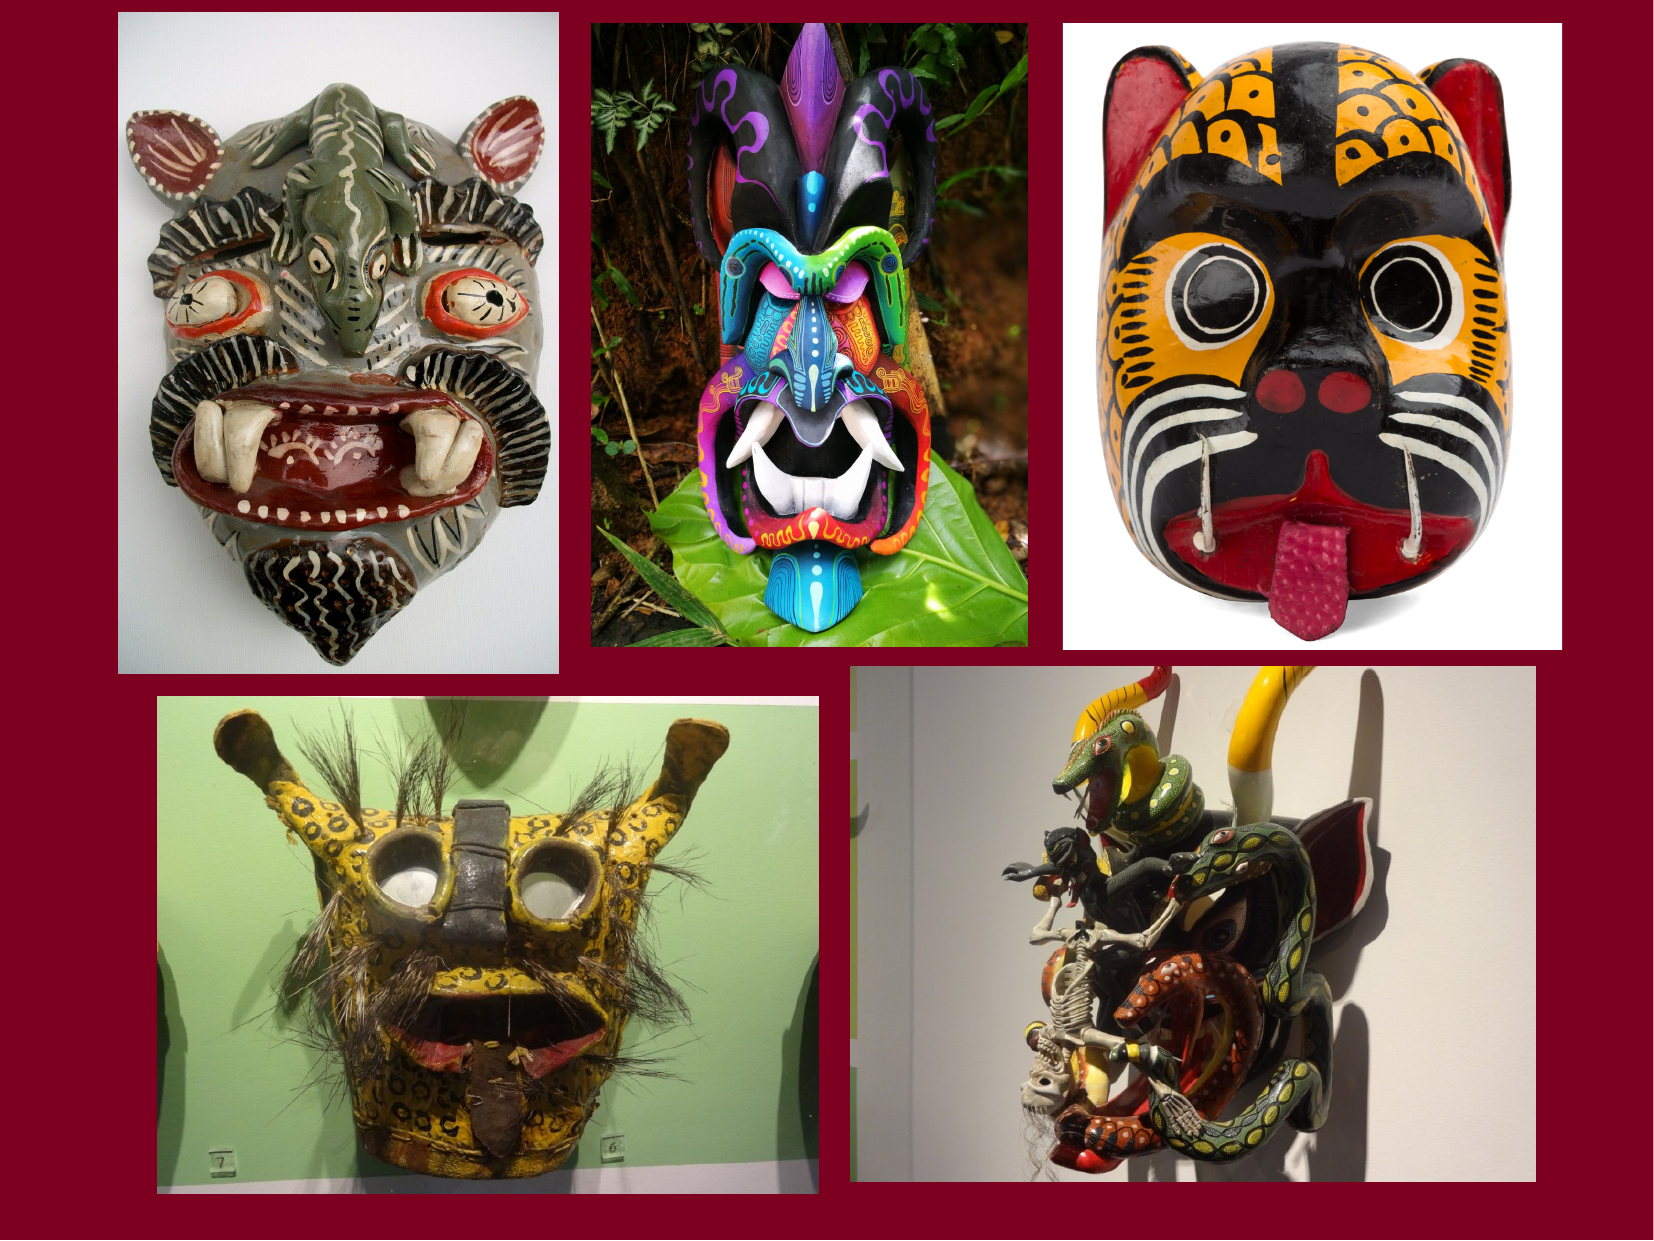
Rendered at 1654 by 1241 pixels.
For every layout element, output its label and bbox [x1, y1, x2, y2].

picture [118, 12, 559, 674]
picture [1062, 23, 1563, 650]
picture [157, 696, 819, 1194]
picture [591, 23, 1028, 647]
picture [850, 666, 1536, 1182]
